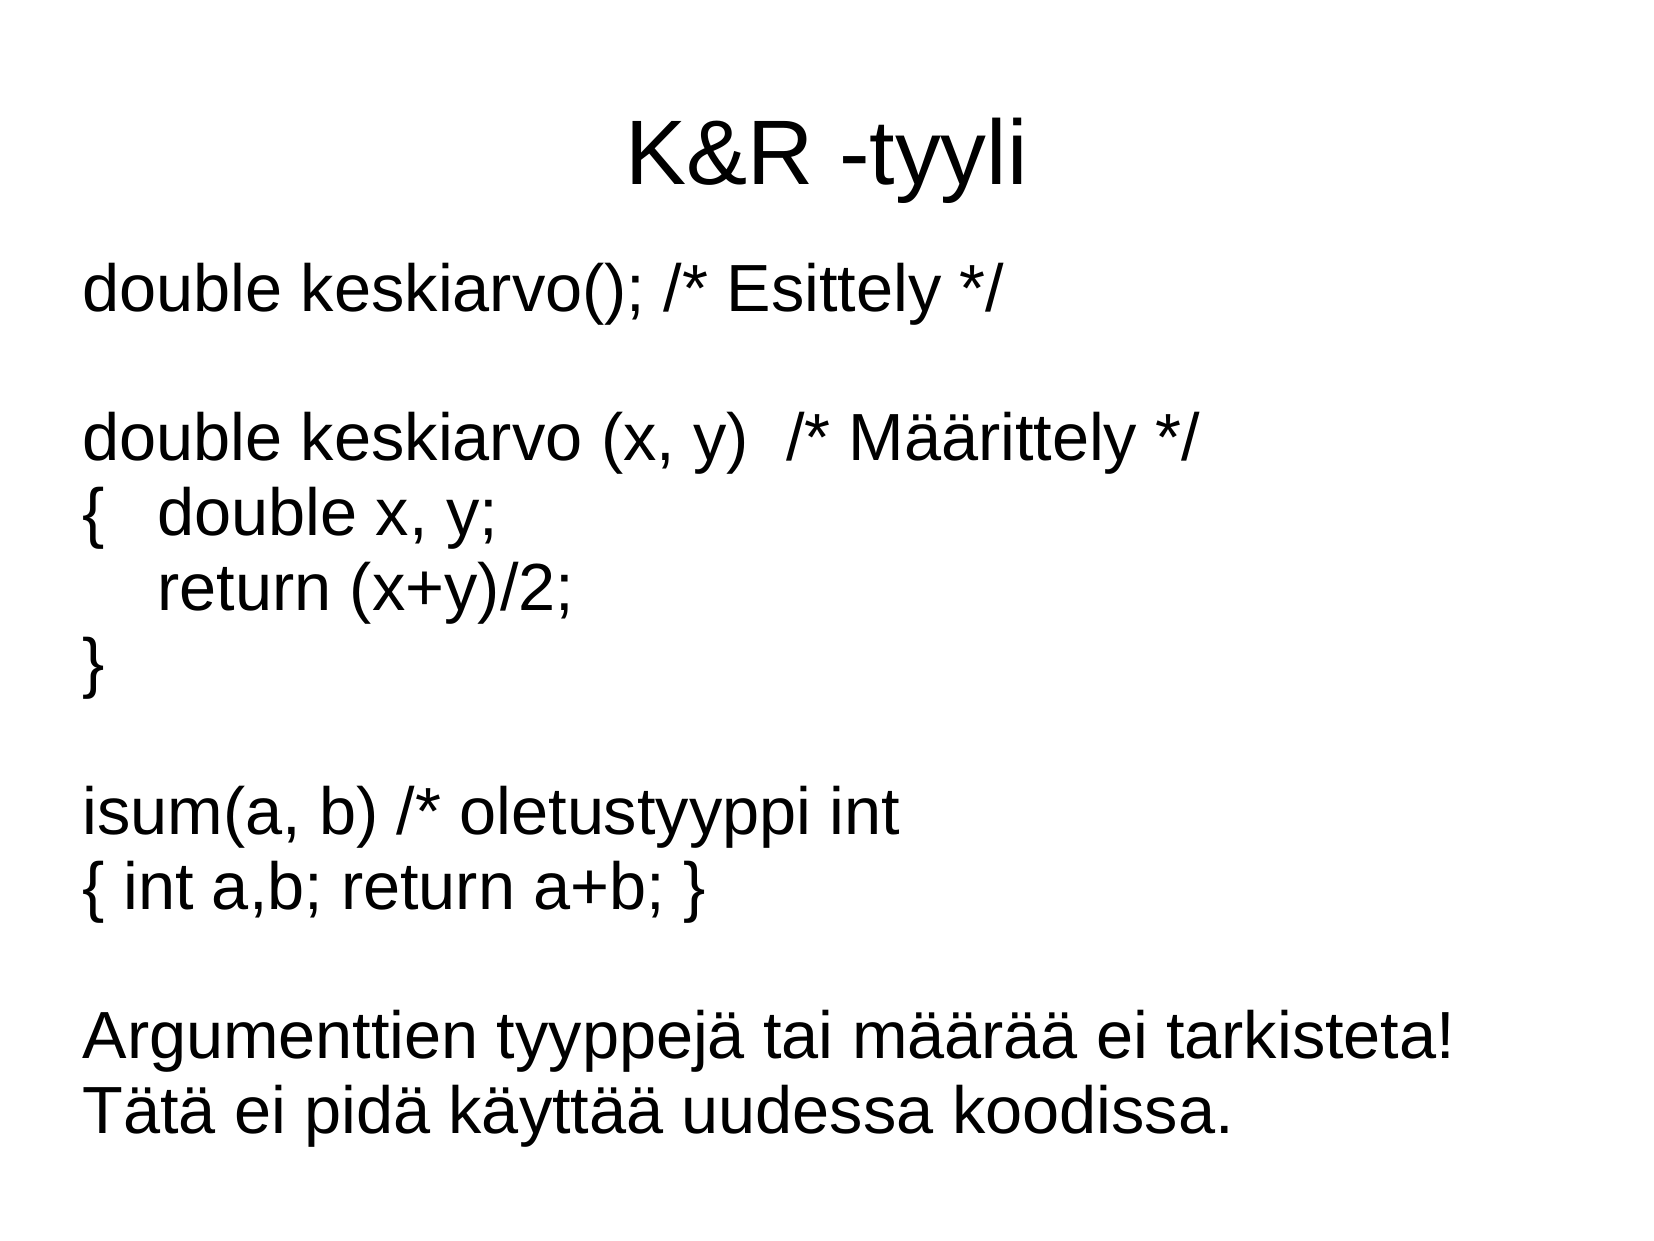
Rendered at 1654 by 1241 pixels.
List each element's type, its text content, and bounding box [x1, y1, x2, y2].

title K&R -tyyli [82, 56, 1571, 250]
subtitle double keskiarvo(); /* Esittely */ double keskiarvo (x, y) /* Määrittely */ { double x, y; return (x+y)/2; } isum(a, b) /* oletustyyppi int { int a,b; return a+b; } Argumenttien tyyppejä tai määrää ei tarkisteta! Tätä ei pidä käyttää uudessa koodissa. [82, 250, 1571, 1149]
